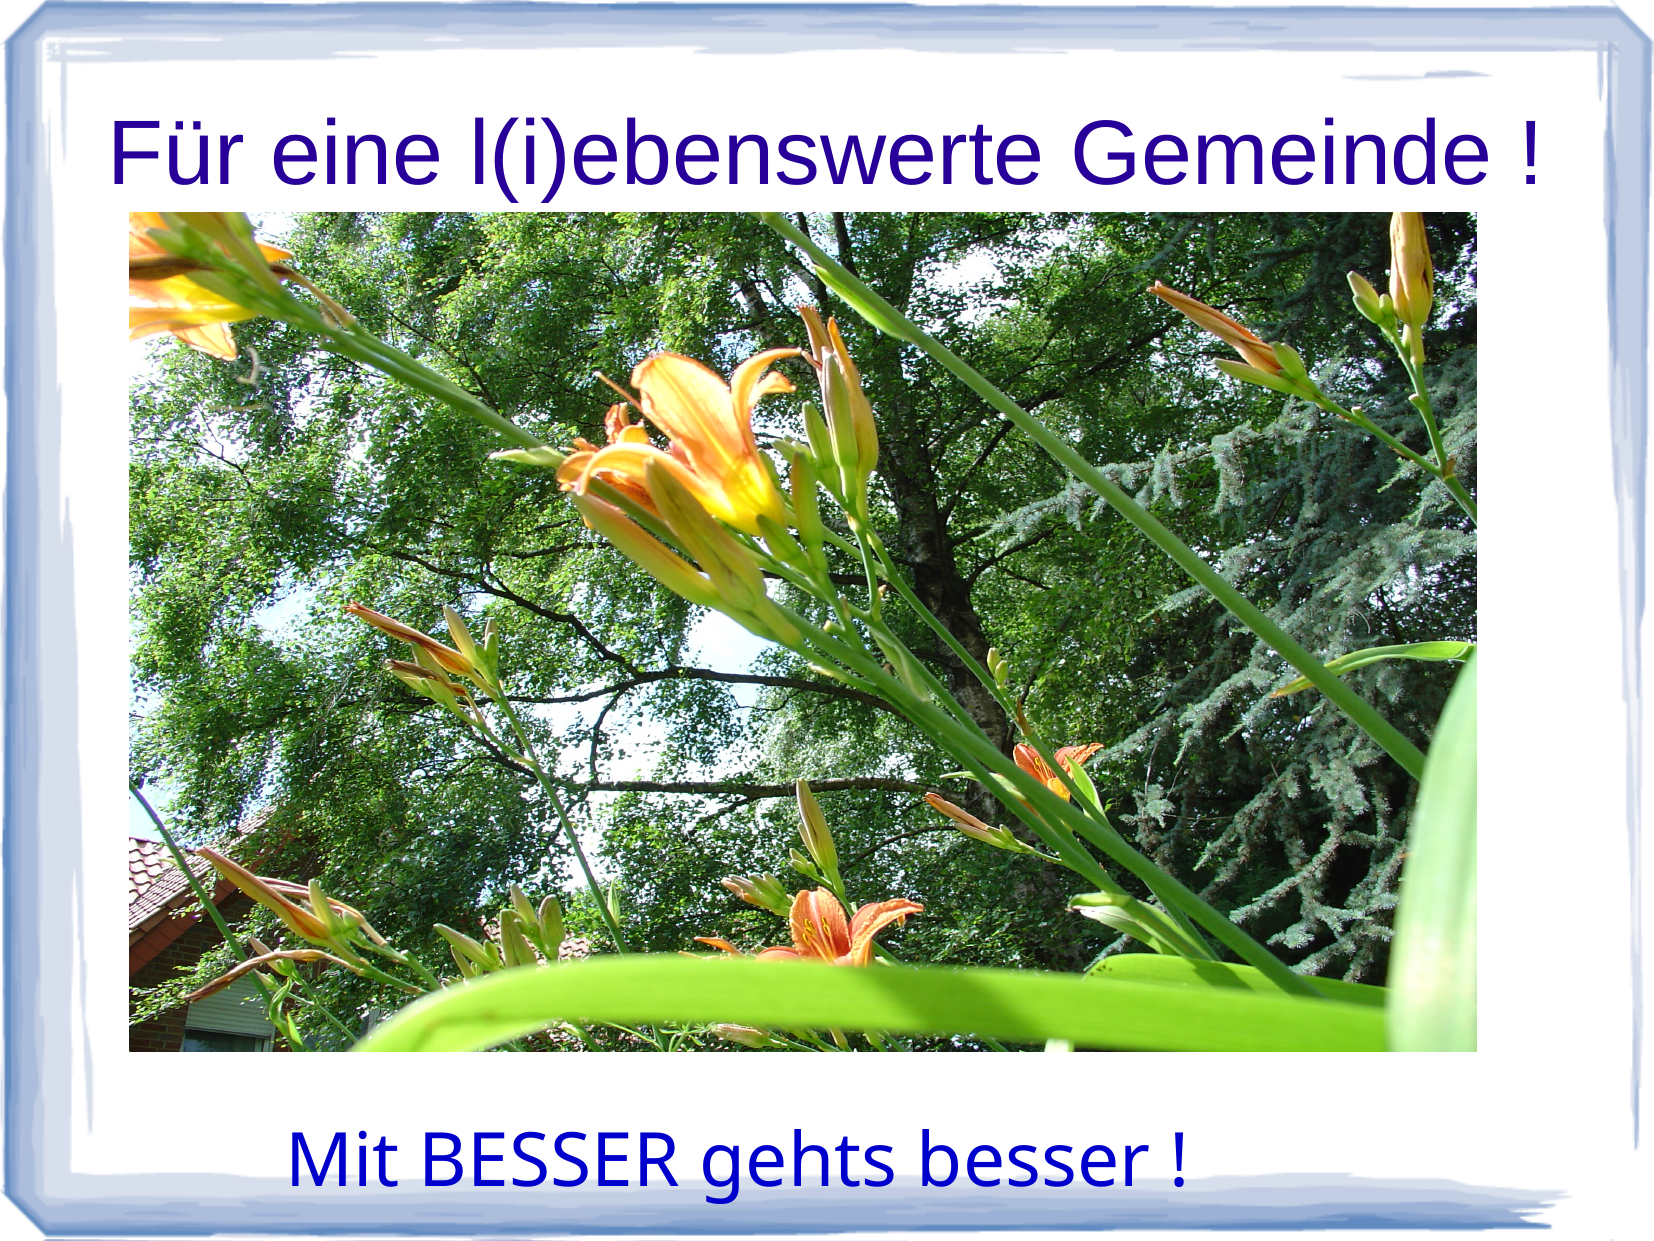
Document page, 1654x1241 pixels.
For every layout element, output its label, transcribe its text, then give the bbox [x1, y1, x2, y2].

title Für eine l(i)ebenswerte Gemeinde ! [82, 49, 1571, 257]
picture [0, 0, 1654, 1241]
text_box Mit BESSER gehts besser ! [153, 1098, 1465, 1218]
